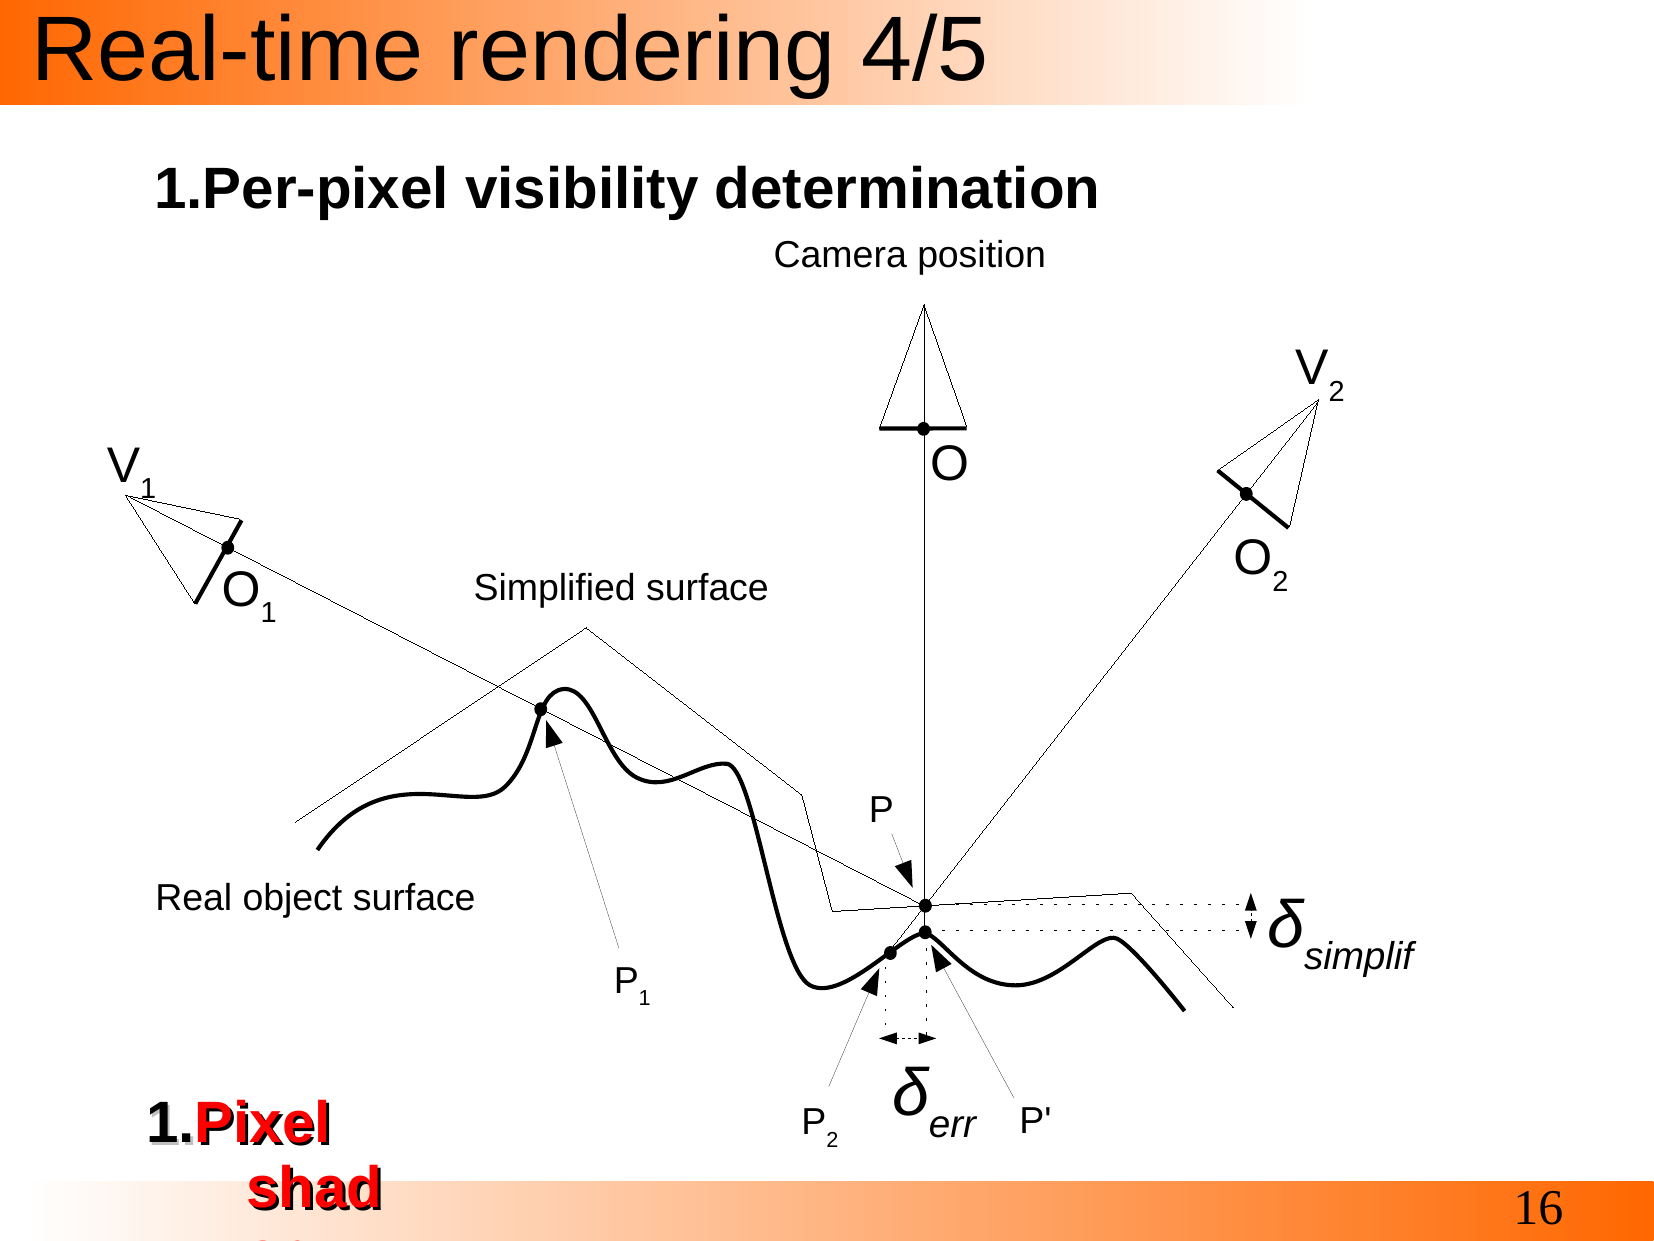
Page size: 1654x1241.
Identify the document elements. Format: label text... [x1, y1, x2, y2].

title Real-time rendering 4/5 [31, 0, 1423, 101]
text_box P [868, 788, 897, 833]
text_box P' [1019, 1099, 1105, 1160]
text_box δerr [892, 1054, 991, 1146]
text_box P2 [801, 1100, 875, 1154]
text_box Real object surface [155, 876, 542, 927]
text_box O2 [1233, 529, 1319, 598]
text_box [919, 424, 928, 434]
text_box Per-pixel visibility determination [41, 155, 1600, 221]
text_box [886, 948, 895, 958]
text_box δsimplif [1267, 886, 1429, 978]
text_box Pixel shader [33, 1089, 396, 1155]
text_box [925, 901, 930, 911]
text_box Simplified surface [473, 565, 816, 650]
text_box P1 [613, 959, 700, 1019]
text_box V2 [1295, 339, 1360, 408]
text_box Camera position [773, 233, 1091, 278]
text_box V1 [106, 437, 183, 505]
text_box O [930, 435, 1016, 495]
text_box [1242, 489, 1251, 499]
text_box O1 [221, 561, 308, 629]
text_box [921, 927, 930, 937]
text_box [223, 543, 232, 553]
text_box [536, 704, 545, 714]
